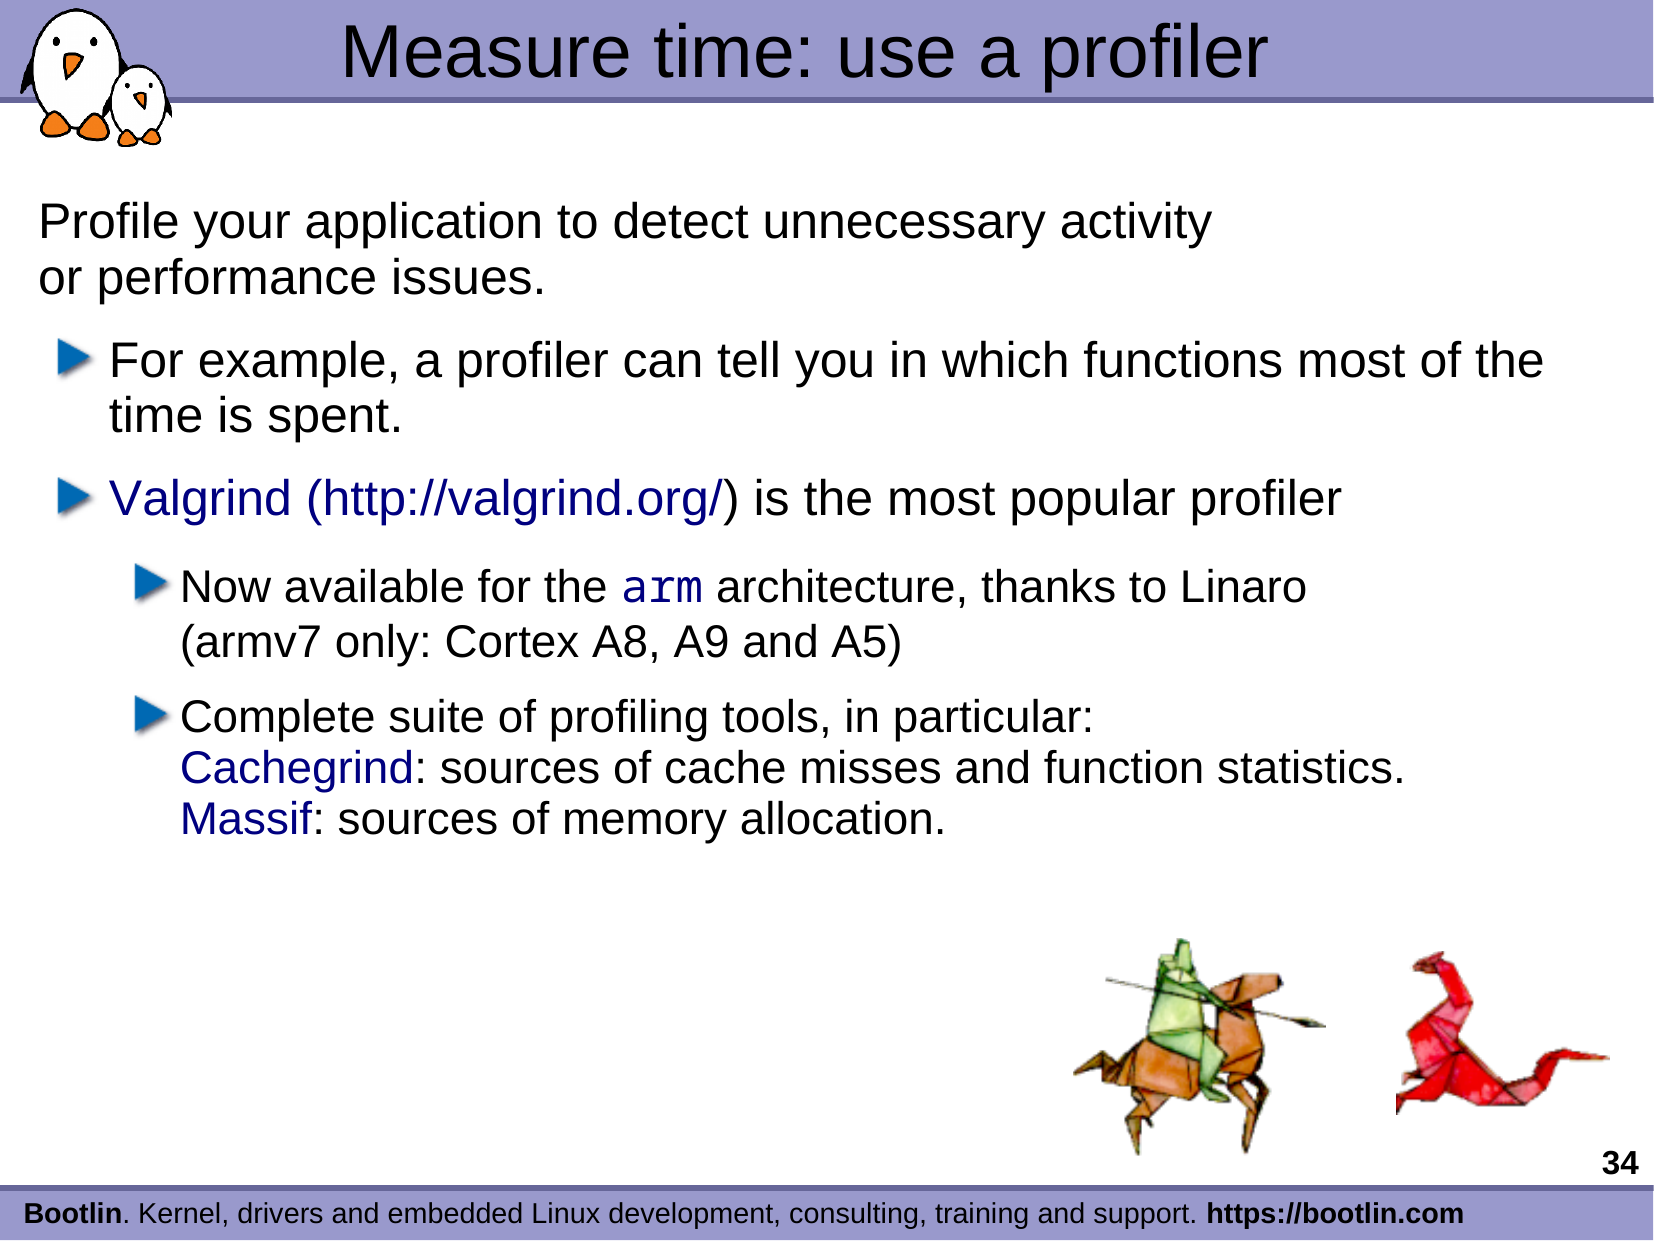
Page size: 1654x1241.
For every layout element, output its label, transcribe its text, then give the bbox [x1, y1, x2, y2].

picture [1073, 938, 1326, 1162]
picture [20, 8, 172, 147]
list Profile your application to detect unnecessary activity or performance issues. For example, a profiler can tell you in which functions most of the time is spent. Valgrind (http://valgrind.org/) is the most popular profiler Now available for the arm architecture, thanks to Linaro (armv7 only: Cortex A8, A9 and A5) Complete suite of profiling tools, in particular: Cachegrind: sources of cache misses and function statistics. Massif: sources of memory allocation. [38, 193, 1601, 1043]
title Measure time: use a profiler [60, 0, 1551, 103]
picture [1396, 951, 1610, 1115]
